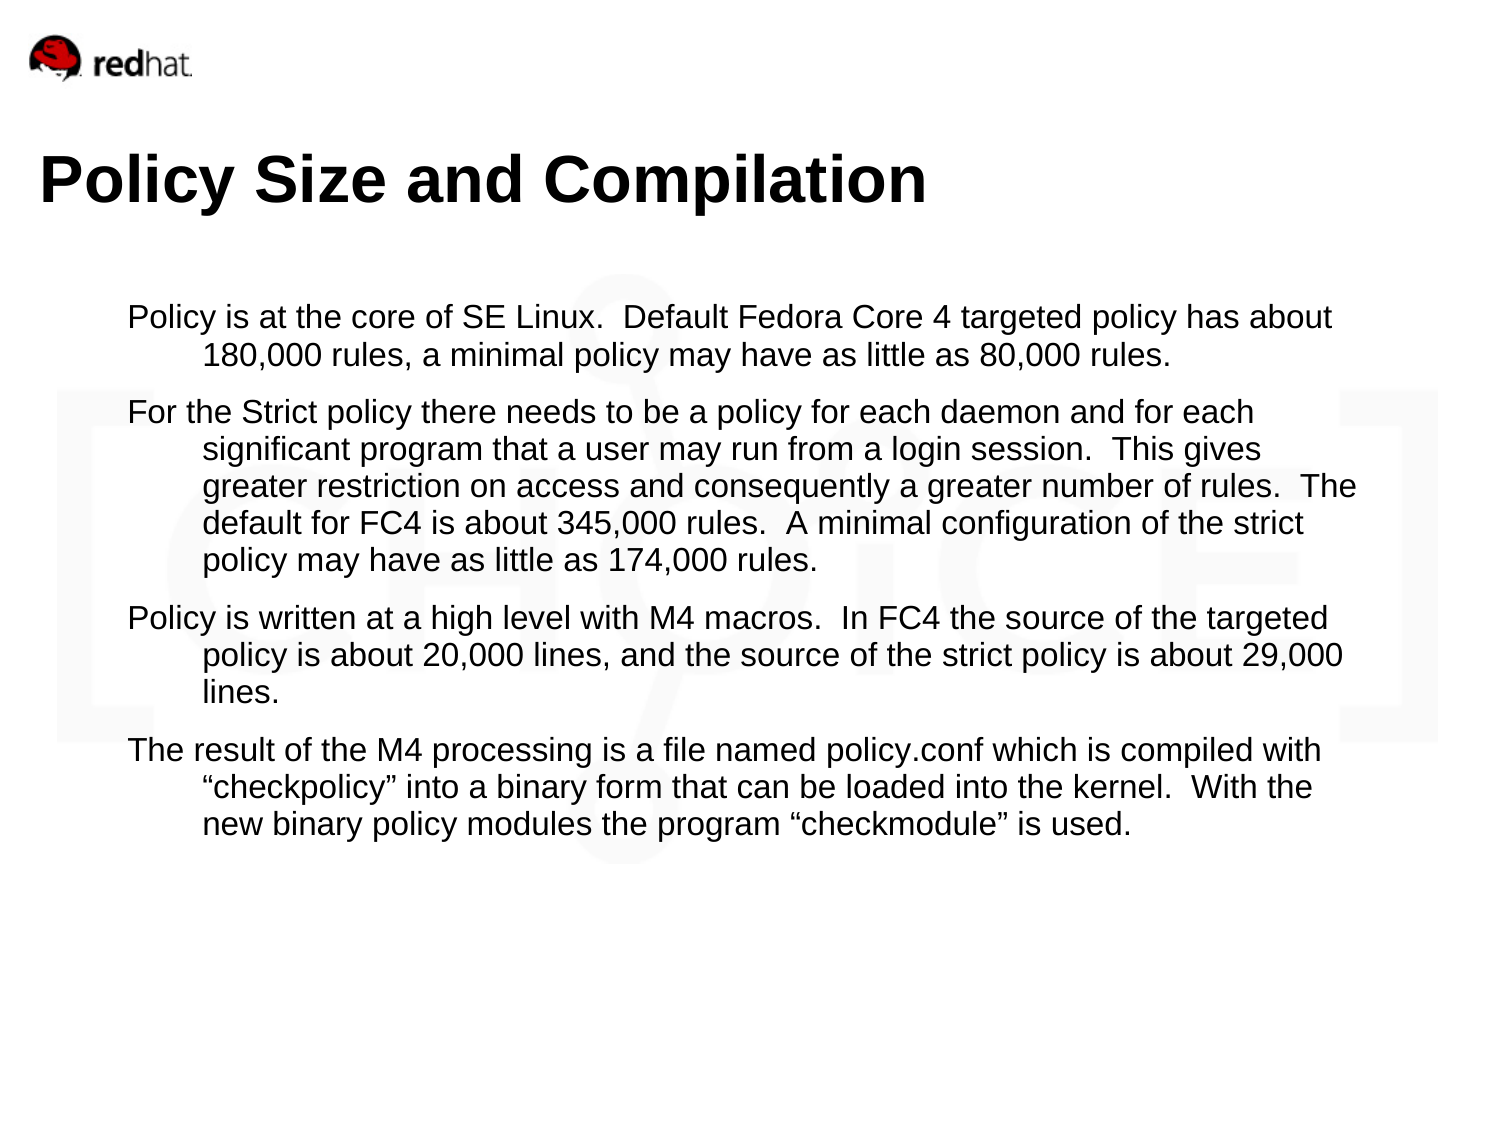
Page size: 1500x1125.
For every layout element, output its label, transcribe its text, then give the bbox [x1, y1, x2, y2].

title Policy Size and Compilation [25, 96, 1378, 225]
picture [57, 274, 1438, 864]
list Policy is at the core of SE Linux. Default Fedora Core 4 targeted policy has about 180,000 rules, a minimal policy may have as little as 80,000 rules. For the Strict policy there needs to be a policy for each daemon and for each significant program that a user may run from a login session. This gives greater restriction on access and consequently a greater number of rules. The default for FC4 is about 345,000 rules. A minimal configuration of the strict policy may have as little as 174,000 rules. Policy is written at a high level with M4 macros. In FC4 the source of the targeted policy is about 20,000 lines, and the source of the strict policy is about 29,000 lines. The result of the M4 processing is a file named policy.conf which is compiled with “checkpolicy” into a binary form that can be loaded into the kernel. With the new binary policy modules the program “checkmodule” is used. [112, 291, 1389, 986]
picture [28, 33, 192, 89]
